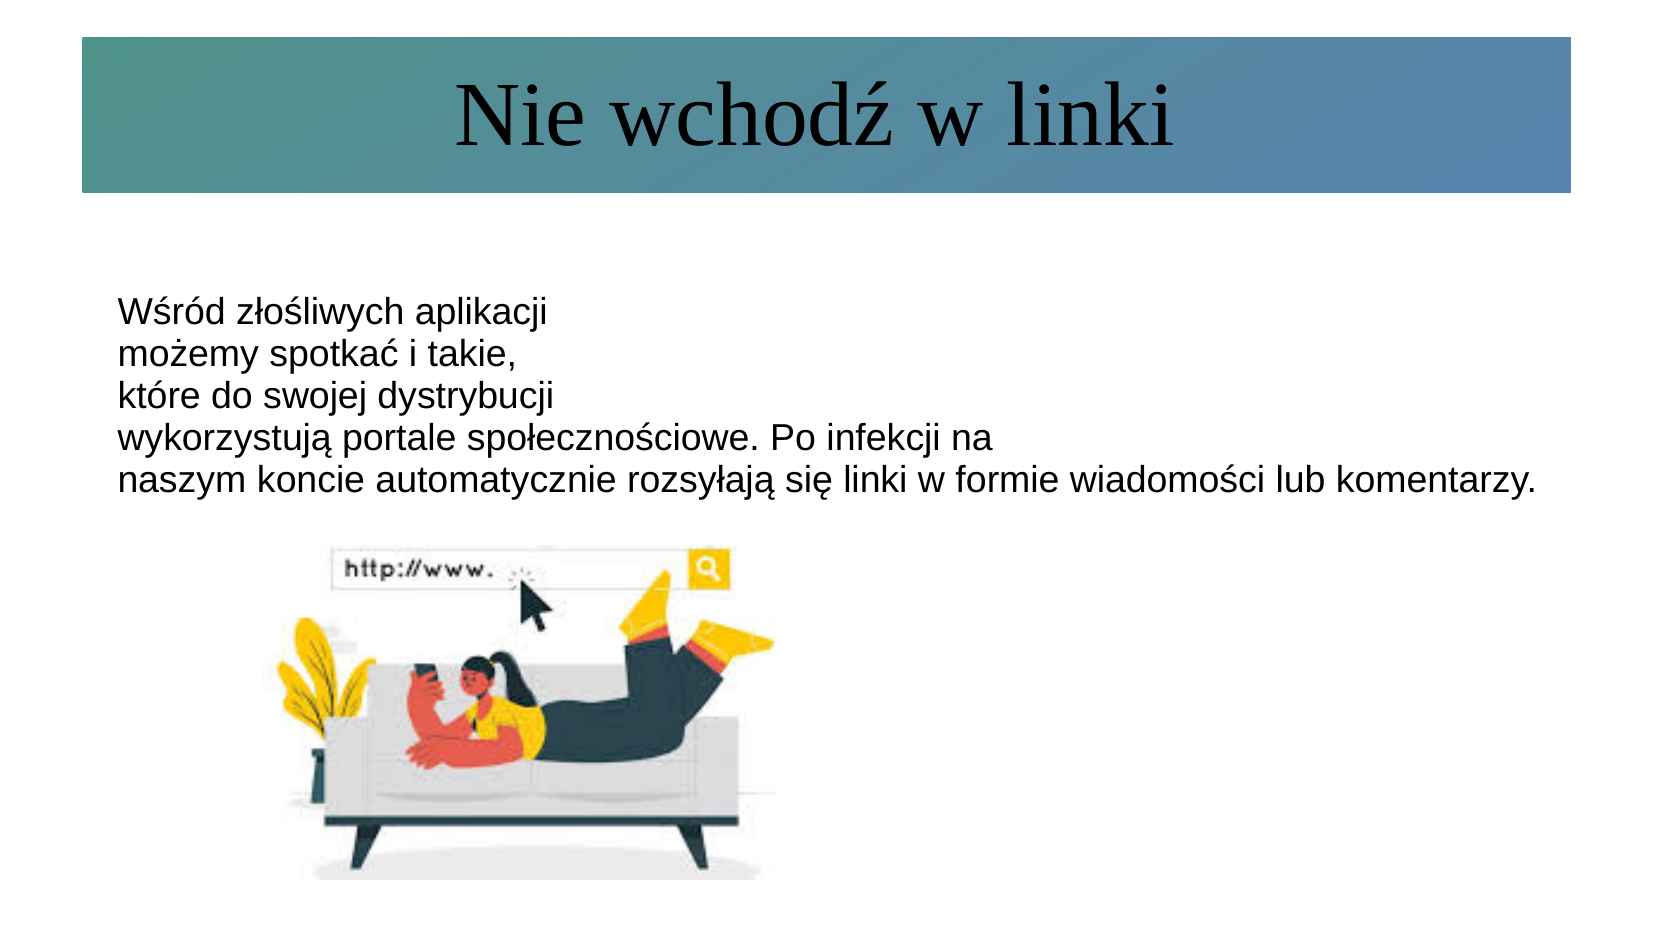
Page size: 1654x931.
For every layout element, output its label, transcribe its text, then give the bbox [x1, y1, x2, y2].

text_box Wśród złośliwych aplikacji możemy spotkać i takie, które do swojej dystrybucji wykorzystują portale społecznościowe. Po infekcji na naszym koncie automatycznie rozsyłają się linki w formie wiadomości lub komentarzy. [102, 283, 1553, 508]
title Nie wchodź w linki [82, 37, 1571, 193]
picture [111, 545, 932, 880]
